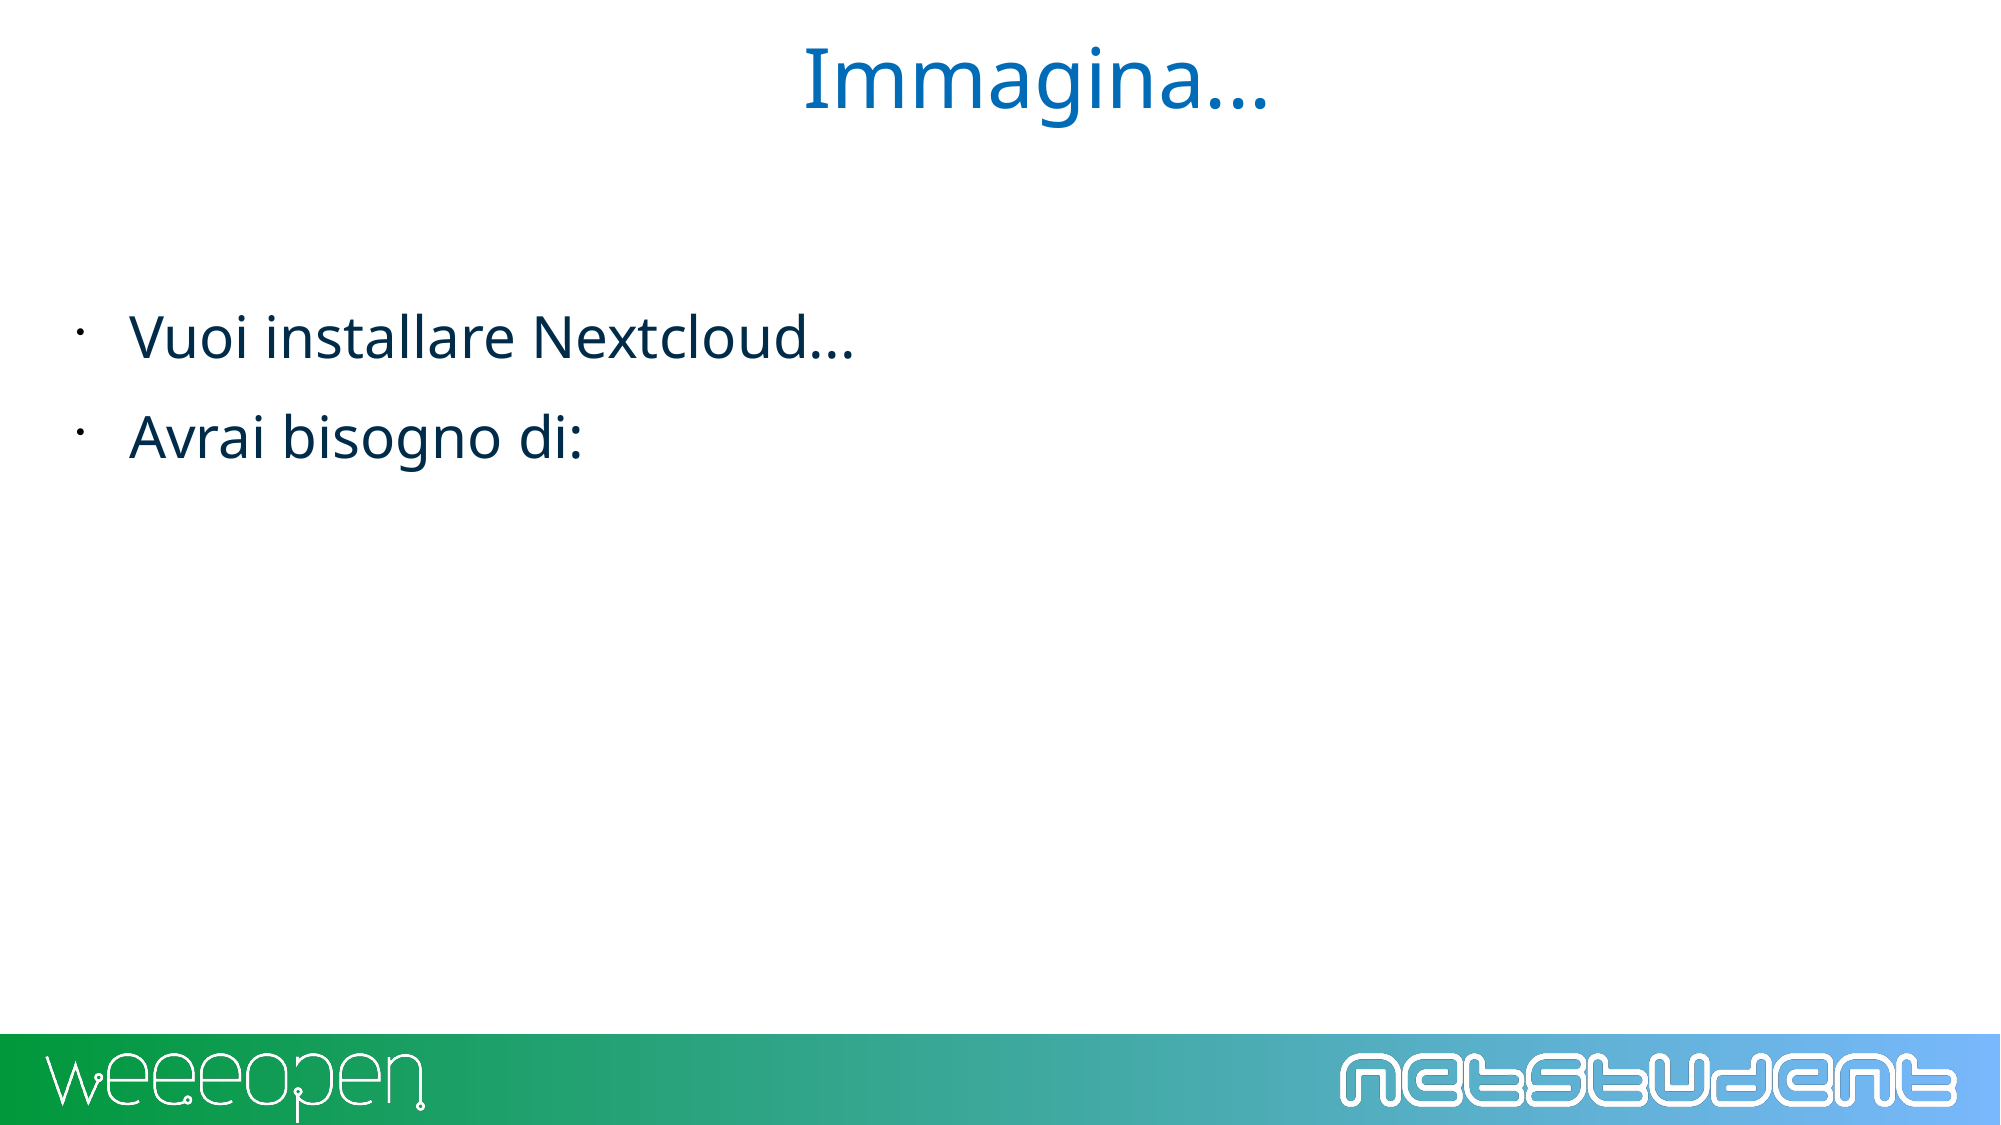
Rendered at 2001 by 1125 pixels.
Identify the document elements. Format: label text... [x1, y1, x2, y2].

title Immagina... [43, 29, 1959, 247]
picture [45, 1053, 425, 1123]
list Vuoi installare Nextcloud... Avrai bisogno di: [43, 293, 1959, 1008]
picture [1340, 1053, 1957, 1107]
